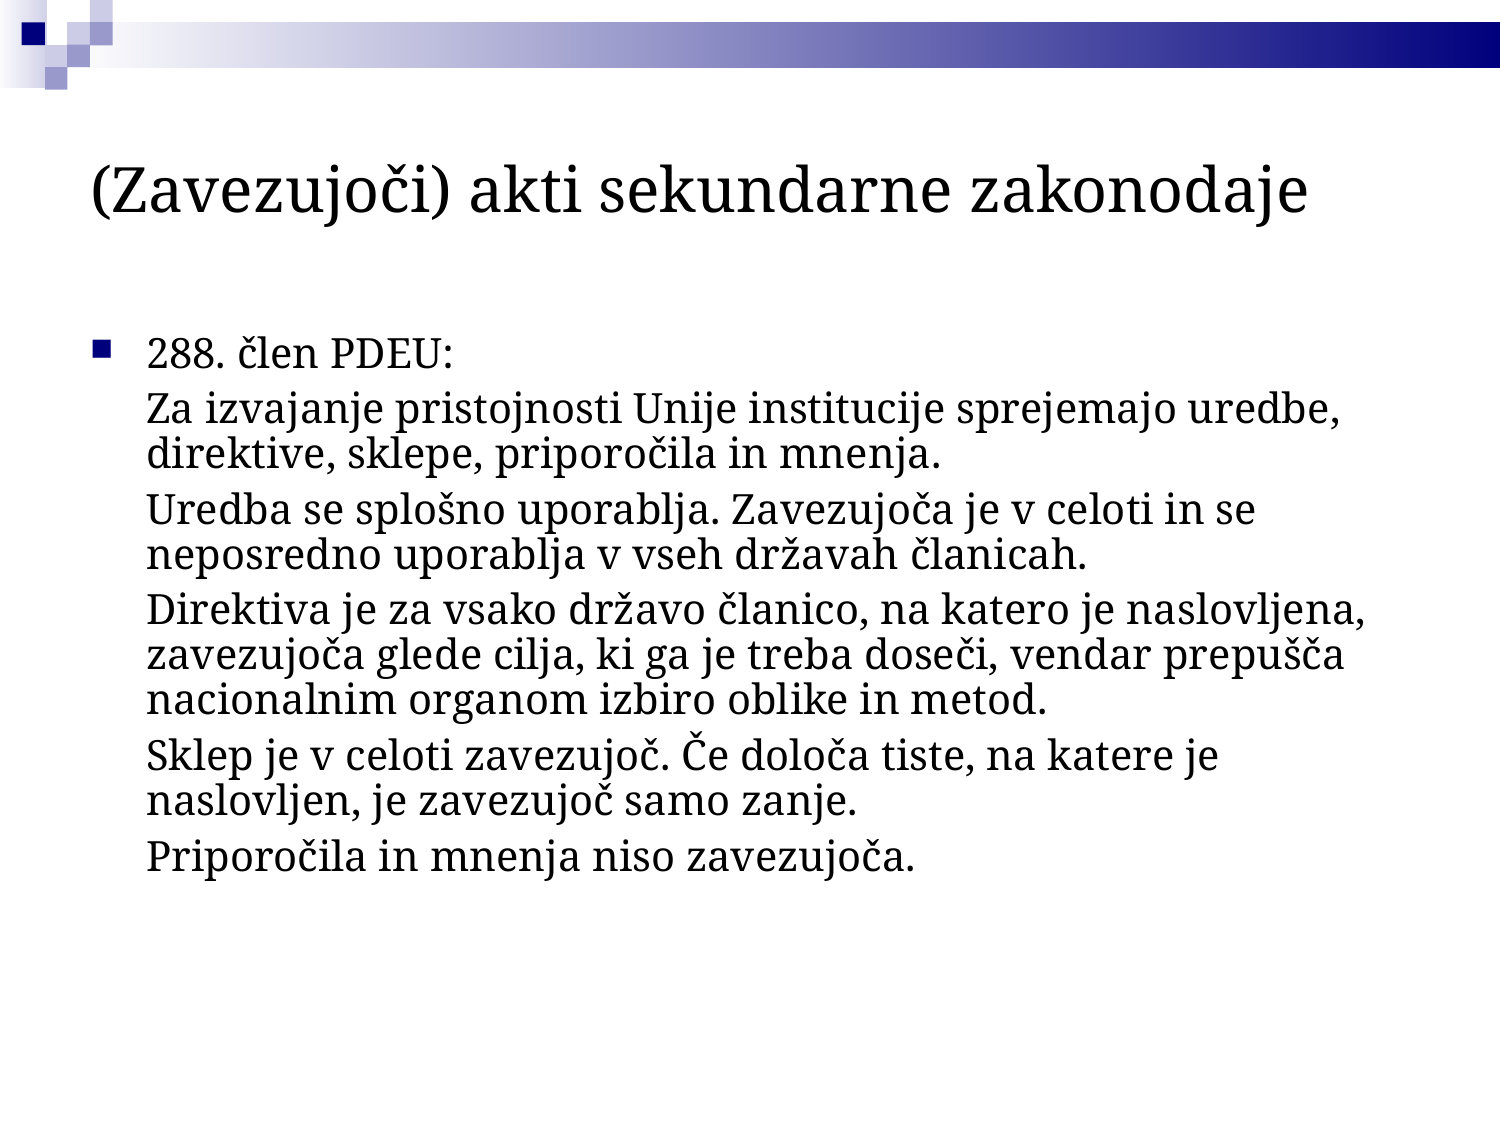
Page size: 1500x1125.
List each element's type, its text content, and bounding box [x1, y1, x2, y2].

title (Zavezujoči) akti sekundarne zakonodaje [75, 75, 1426, 301]
list 288. člen PDEU: Za izvajanje pristojnosti Unije institucije sprejemajo uredbe, direktive, sklepe, priporočila in mnenja. Uredba se splošno uporablja. Zavezujoča je v celoti in se neposredno uporablja v vseh državah članicah. Direktiva je za vsako državo članico, na katero je naslovljena, zavezujoča glede cilja, ki ga je treba doseči, vendar prepušča nacionalnim organom izbiro oblike in metod. Sklep je v celoti zavezujoč. Če določa tiste, na katere je naslovljen, je zavezujoč samo zanje. Priporočila in mnenja niso zavezujoča. [75, 324, 1426, 963]
